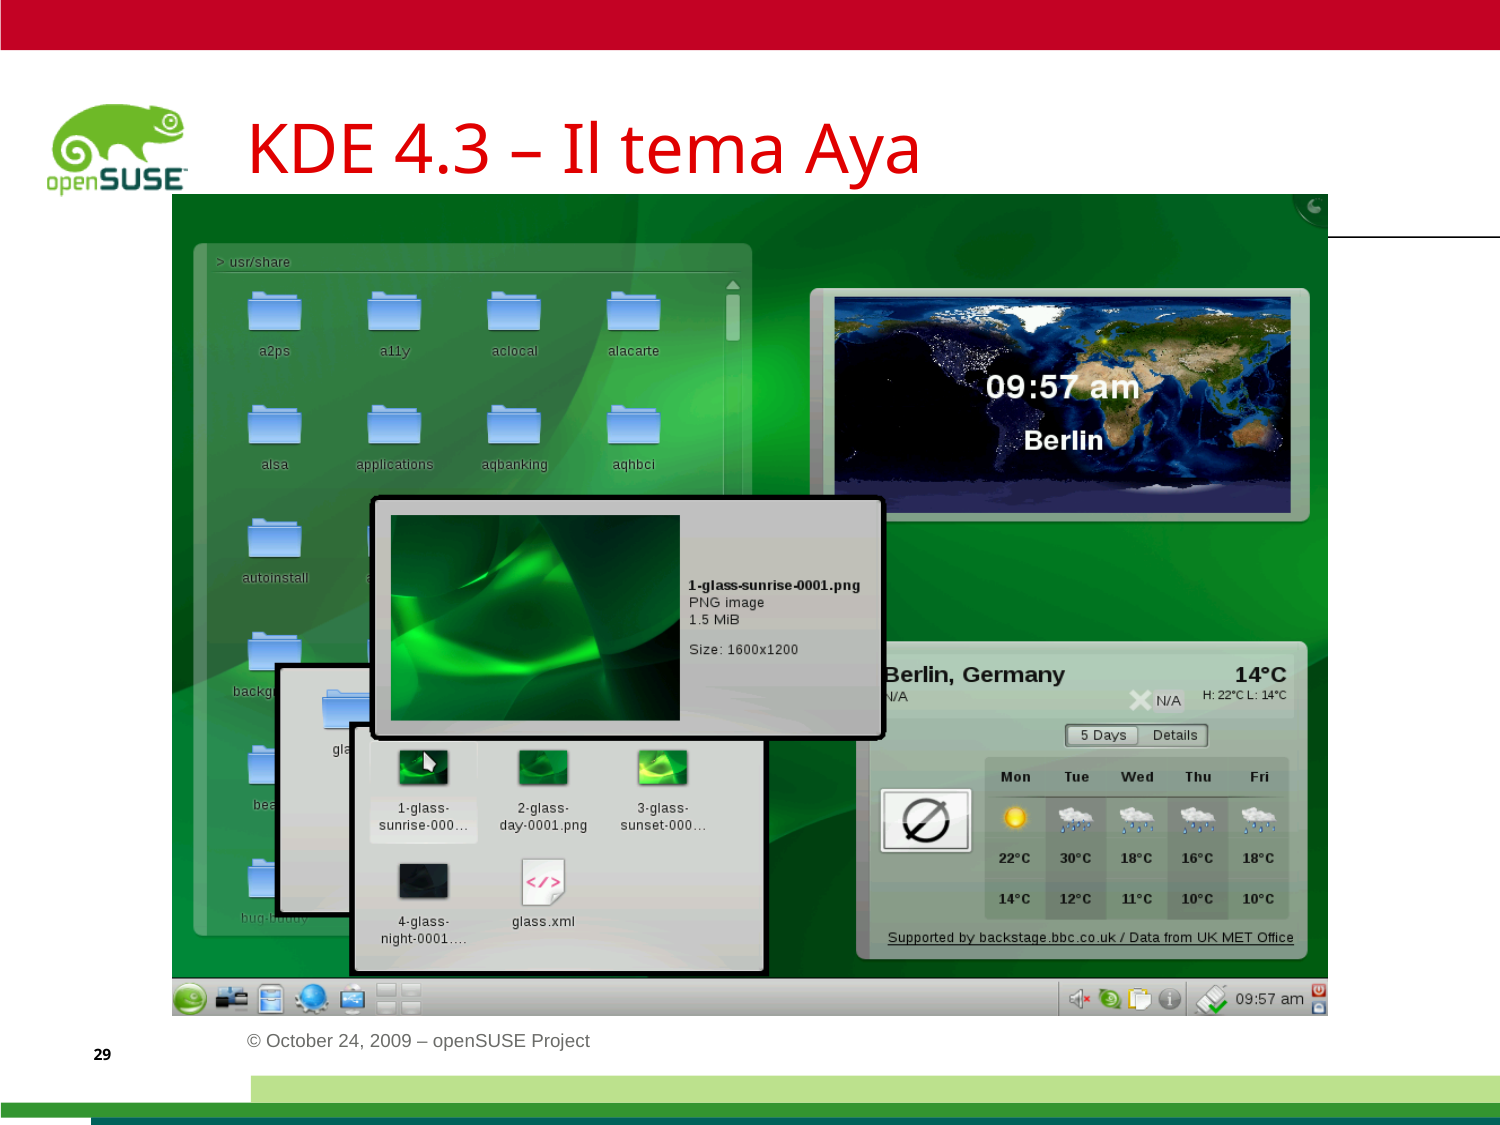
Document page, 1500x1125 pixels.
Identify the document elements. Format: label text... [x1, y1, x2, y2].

picture [47, 104, 1328, 1016]
title KDE 4.3 – Il tema Aya [246, 68, 1409, 231]
